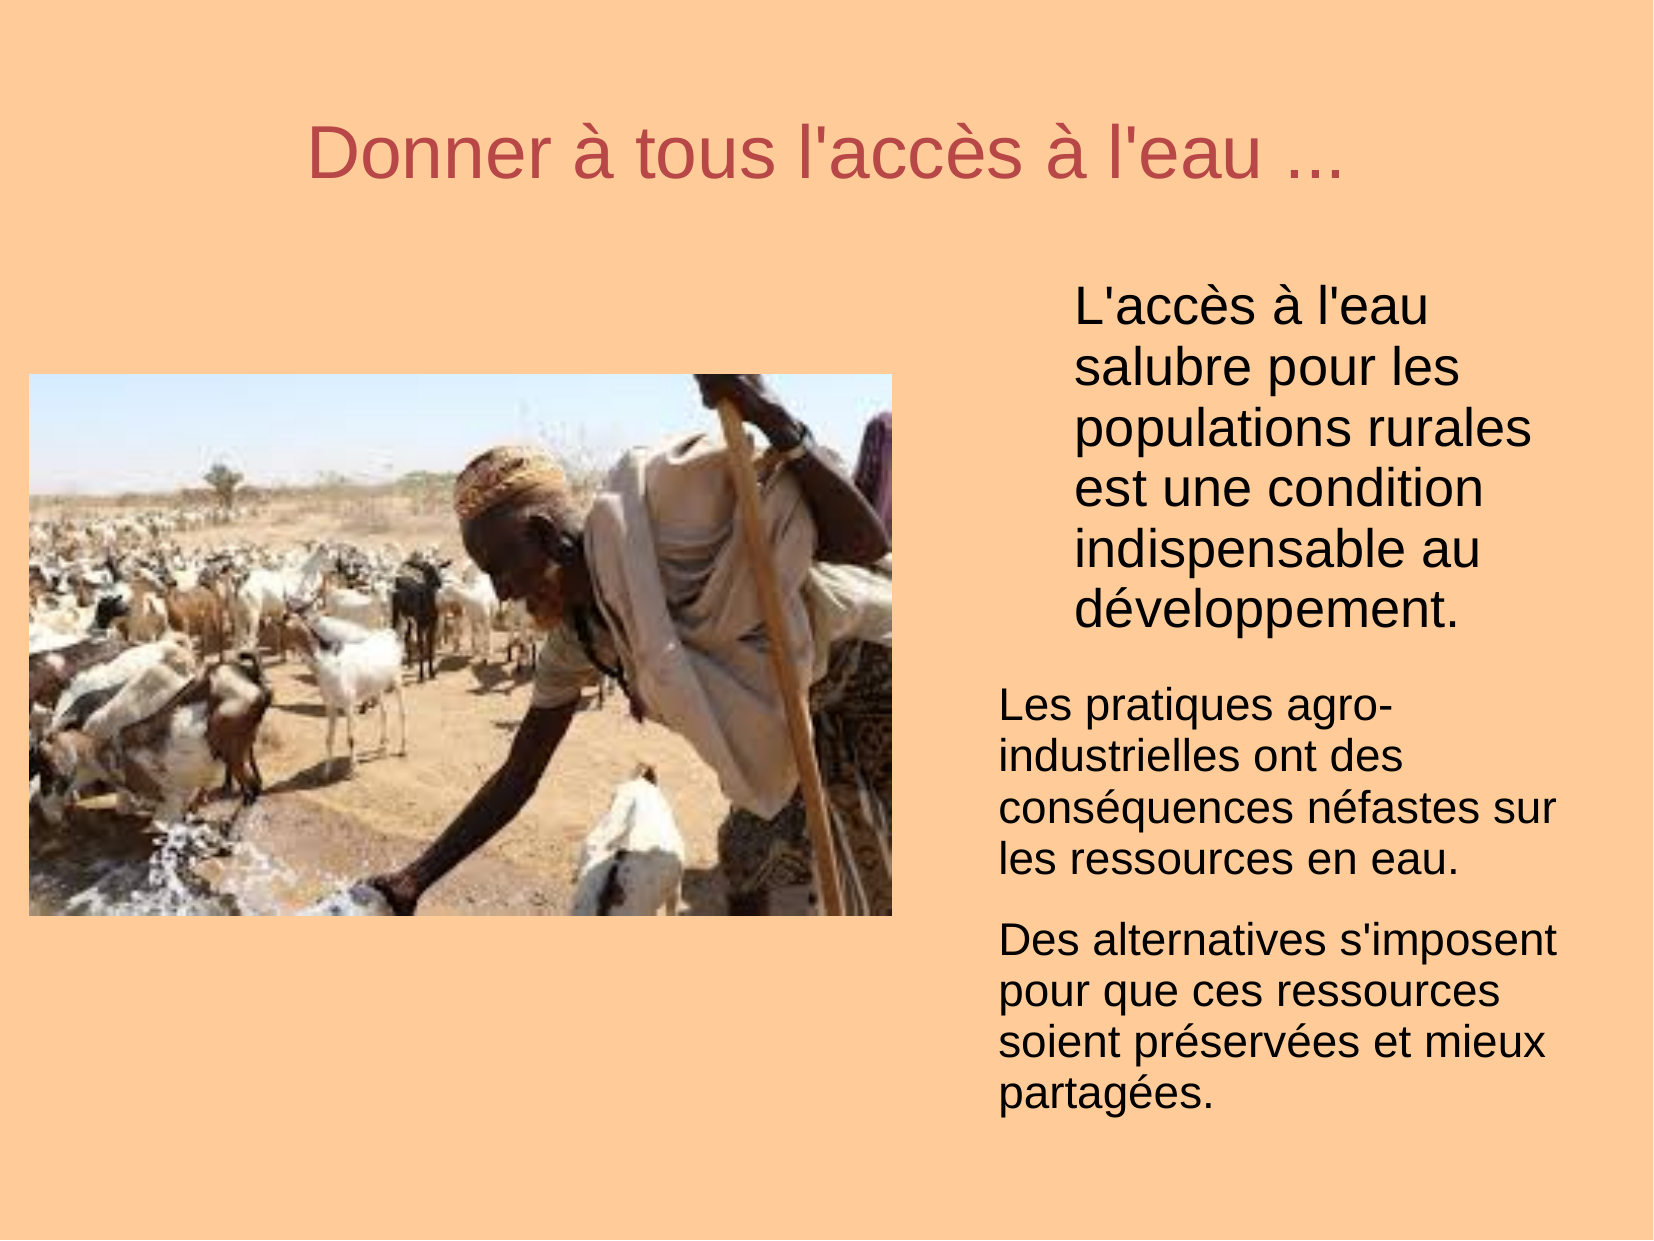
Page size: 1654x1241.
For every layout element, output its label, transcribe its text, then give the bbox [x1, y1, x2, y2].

list L'accès à l'eau salubre pour les populations rurales est une condition indispensable au développement. [1003, 276, 1553, 679]
picture [29, 374, 892, 916]
title Donner à tous l'accès à l'eau ... [82, 49, 1571, 257]
list Les pratiques agro-industrielles ont des conséquences néfastes sur les ressources en eau. Des alternatives s'imposent pour que ces ressources soient préservées et mieux partagées. [927, 679, 1625, 1182]
